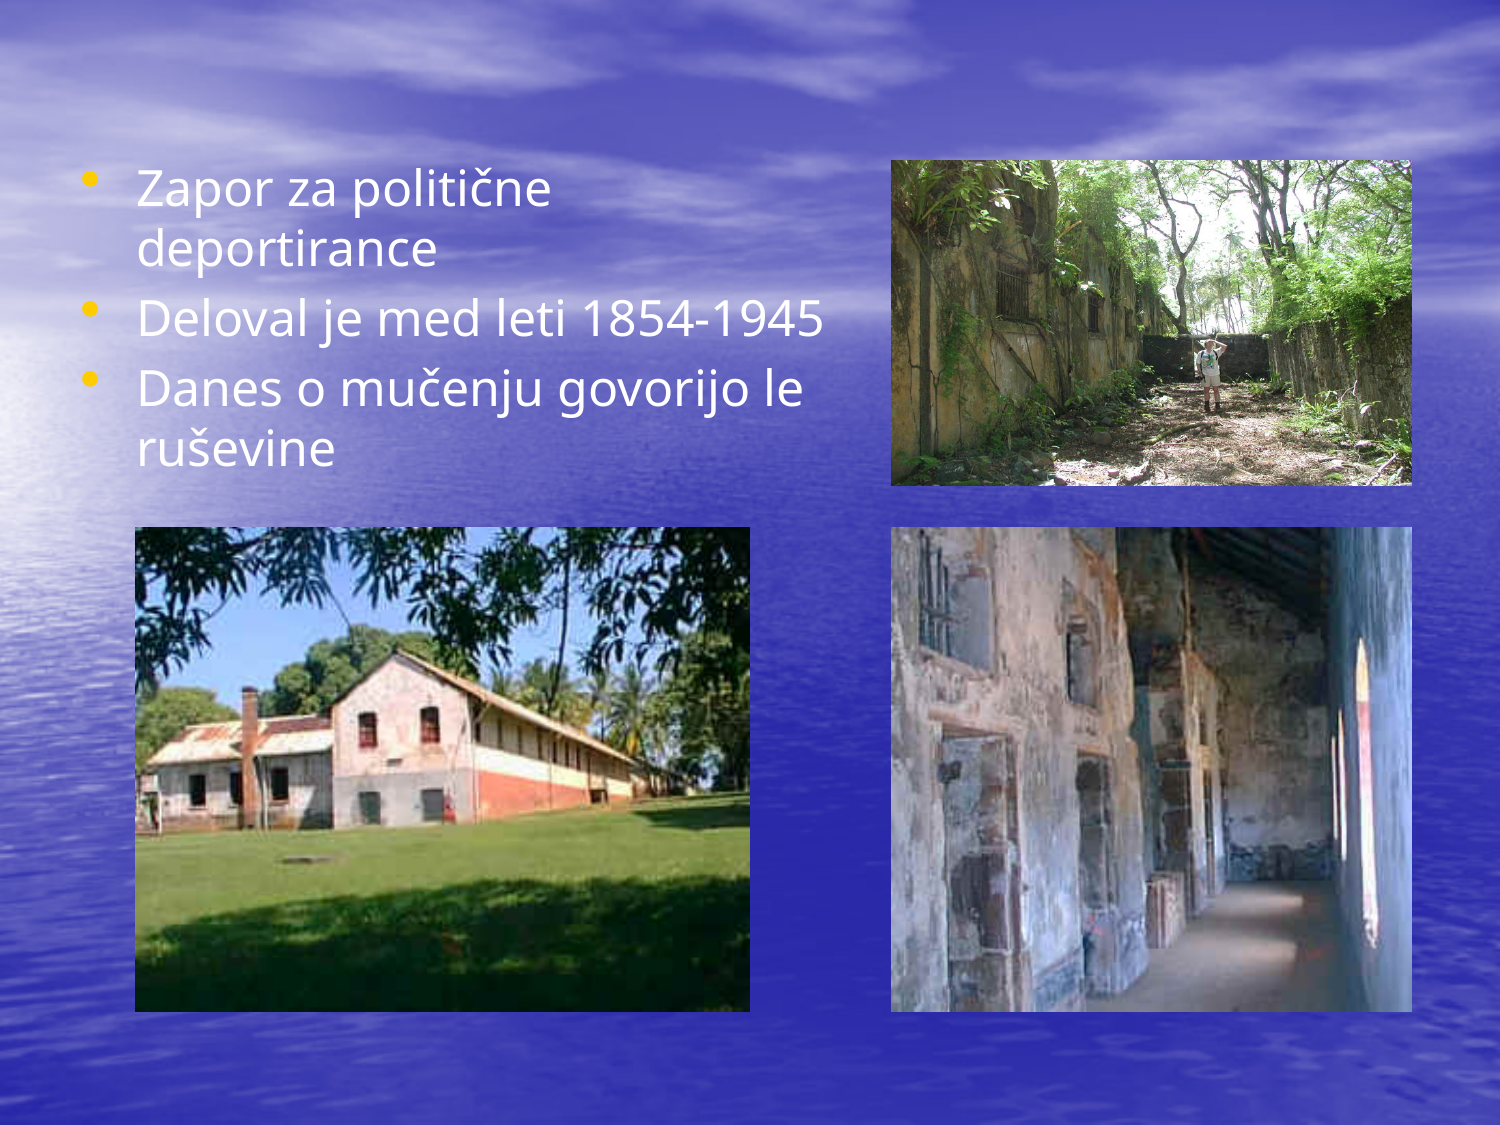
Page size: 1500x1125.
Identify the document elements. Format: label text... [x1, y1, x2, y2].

list Zapor za politične deportirance Deloval je med leti 1854-1945 Danes o mučenju govorijo le ruševine [64, 148, 859, 504]
picture [0, 0, 1500, 1125]
